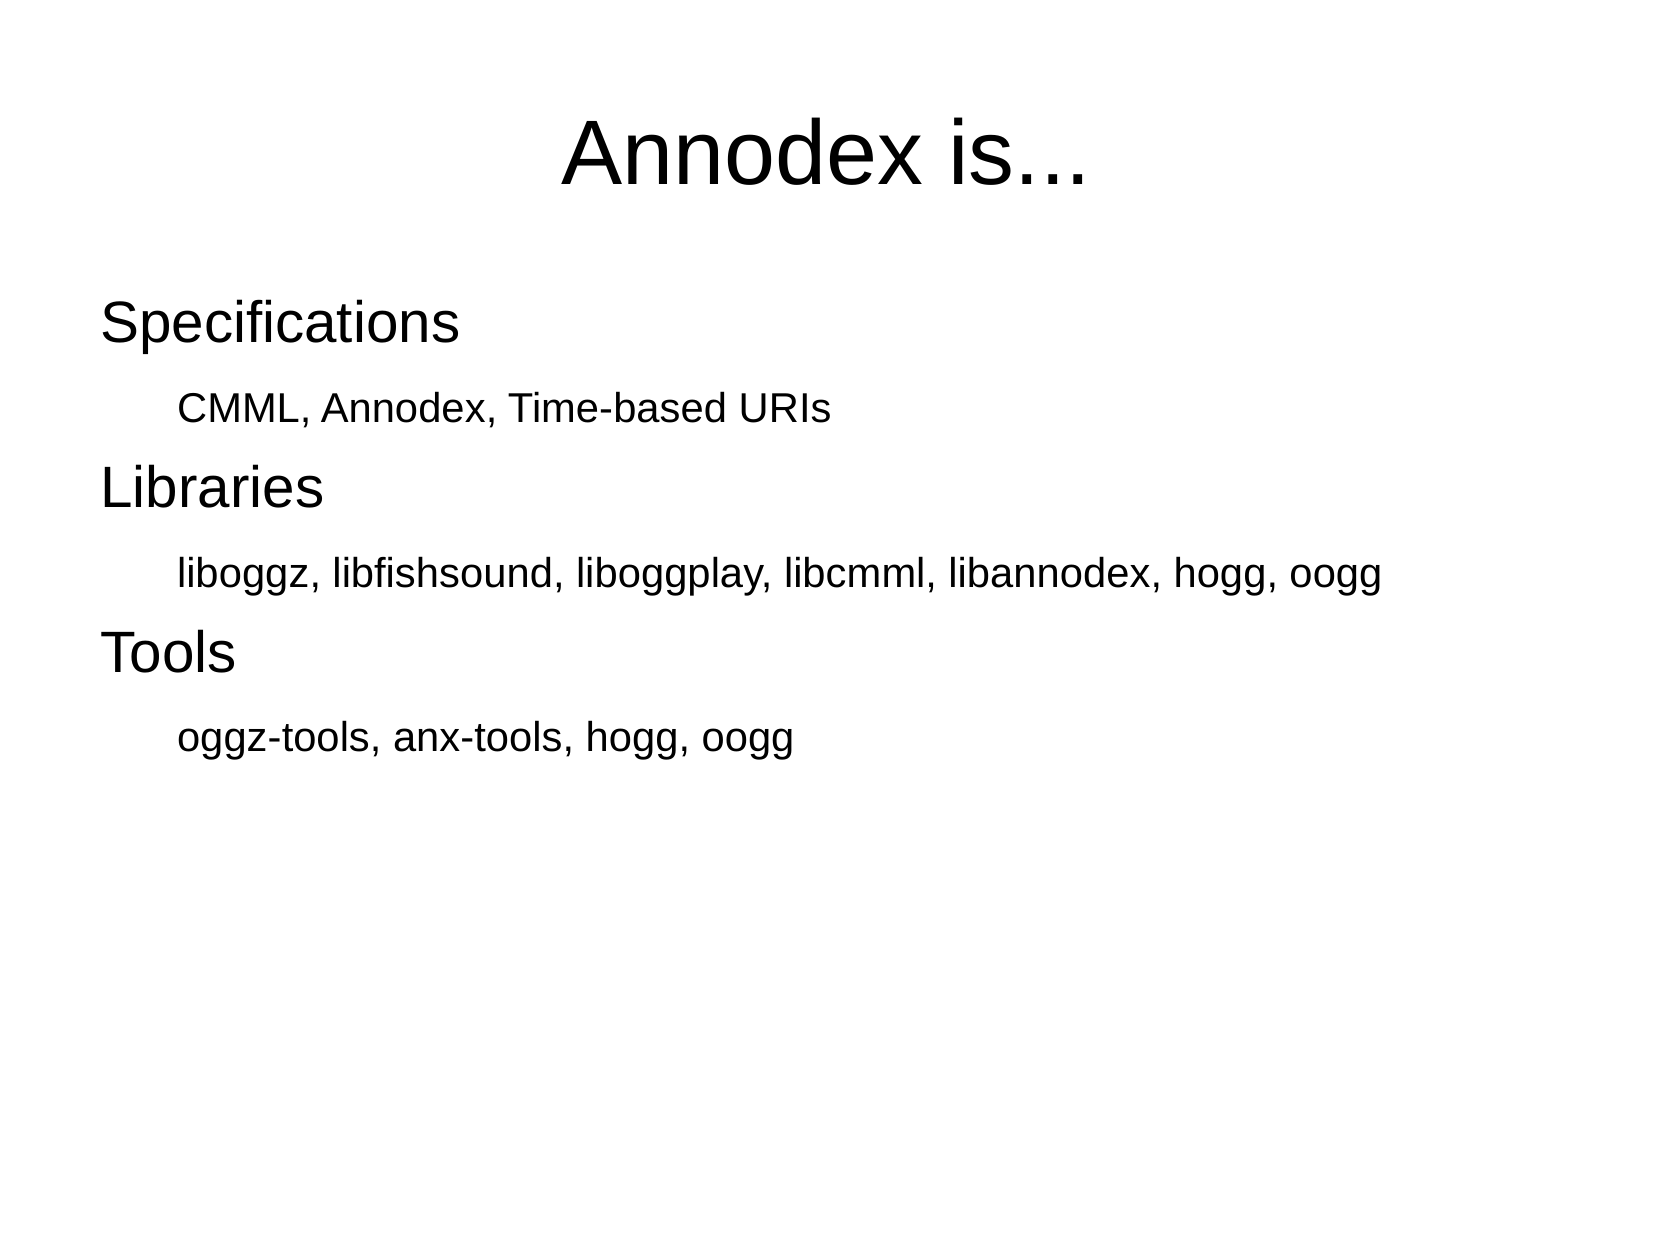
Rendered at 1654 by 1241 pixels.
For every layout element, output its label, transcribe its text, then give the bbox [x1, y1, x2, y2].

list Specifications CMML, Annodex, Time-based URIs Libraries liboggz, libfishsound, liboggplay, libcmml, libannodex, hogg, oogg Tools oggz-tools, anx-tools, hogg, oogg [82, 290, 1571, 1094]
title Annodex is... [82, 56, 1571, 250]
